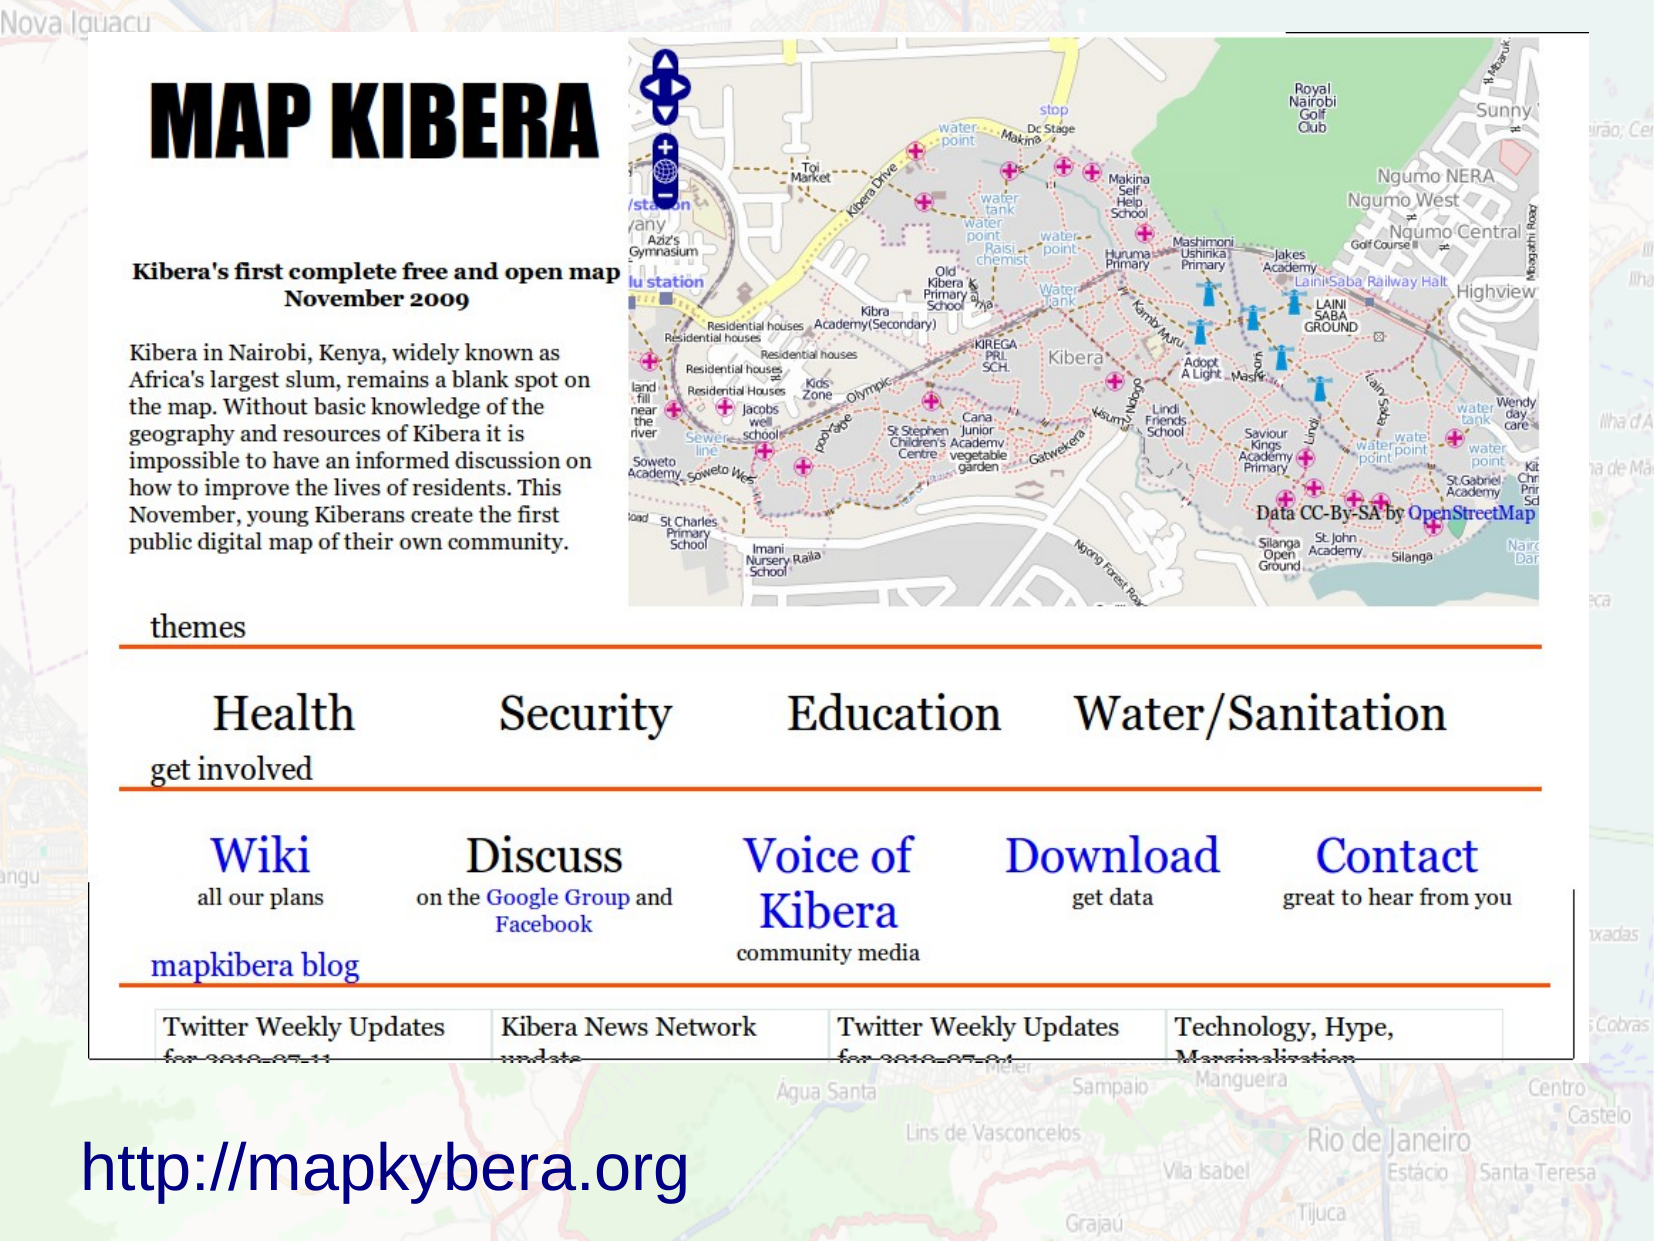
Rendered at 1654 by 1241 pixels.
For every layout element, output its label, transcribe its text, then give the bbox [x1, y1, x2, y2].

picture [88, 32, 1589, 1063]
text_box http://mapkybera.org [65, 1122, 709, 1212]
